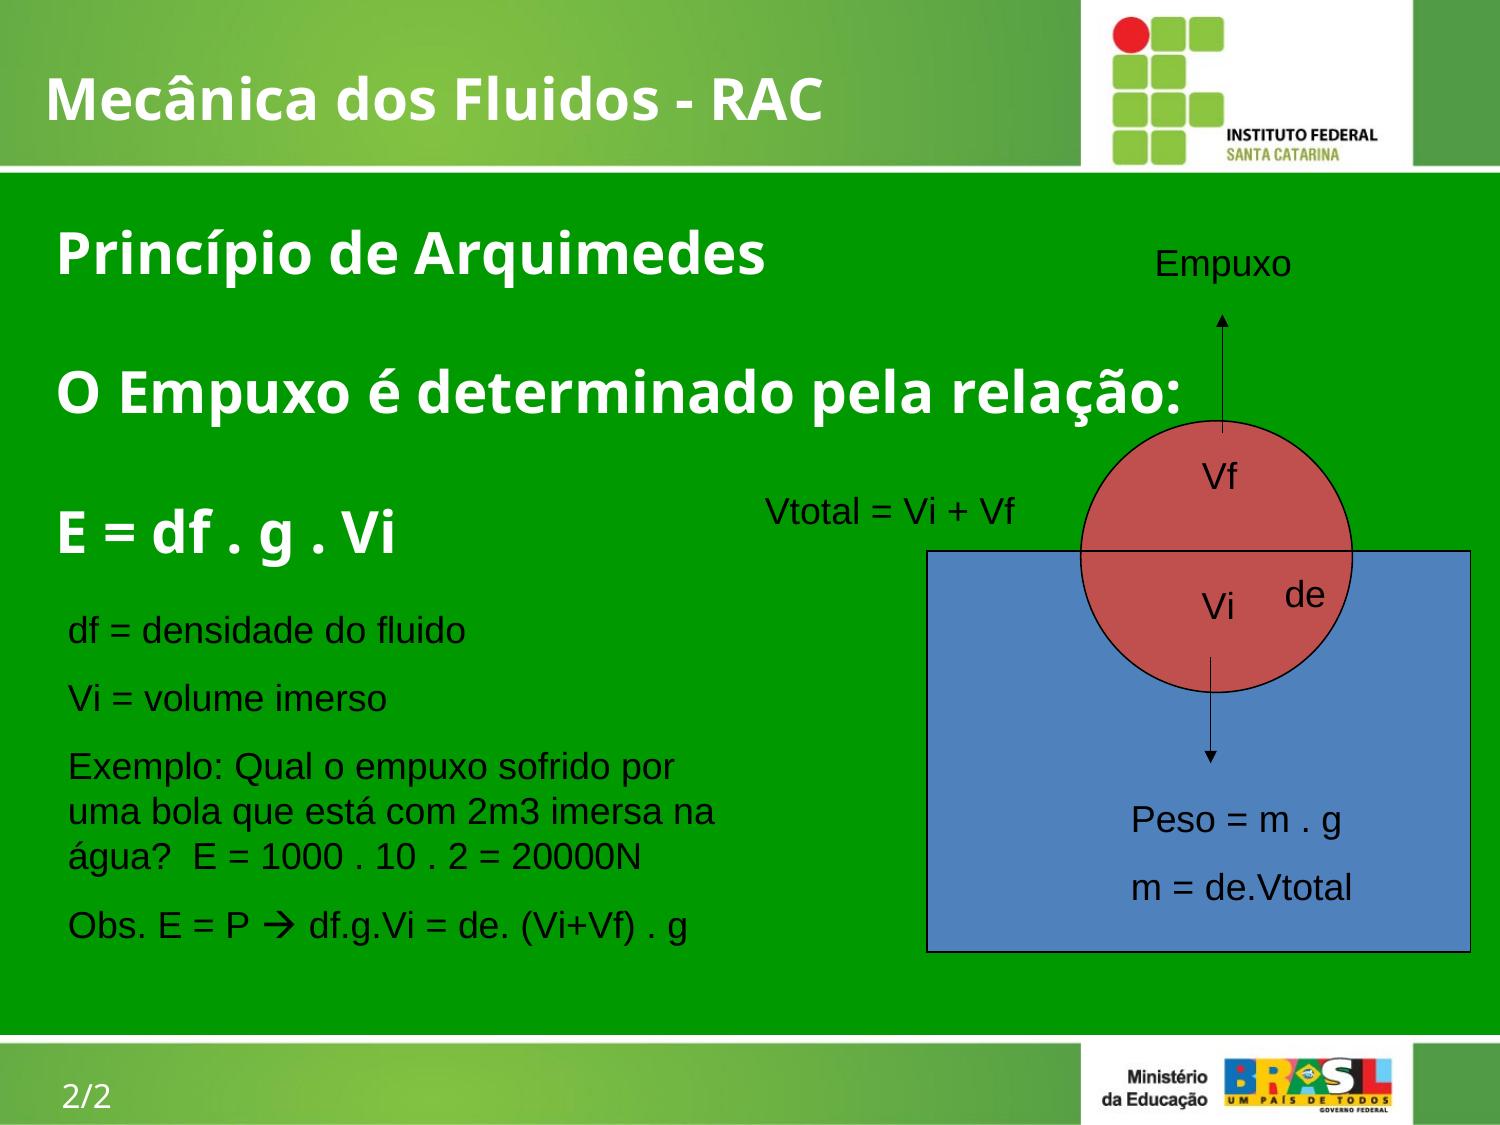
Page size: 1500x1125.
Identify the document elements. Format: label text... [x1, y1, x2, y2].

text_box Vf [1187, 444, 1282, 505]
text_box Empuxo [1139, 231, 1353, 293]
text_box Vtotal = Vi + Vf [750, 479, 1069, 541]
text_box Princípio de Arquimedes O Empuxo é determinado pela relação: E = df . g . Vi [41, 208, 1500, 574]
text_box Vi [1186, 574, 1294, 635]
picture [0, 1035, 1500, 1125]
text_box Mecânica dos Fluidos - RAC [29, 54, 928, 141]
text_box [0, 172, 1500, 1035]
text_box 2/2 [46, 1036, 151, 1123]
text_box de [1269, 562, 1400, 623]
picture [0, 0, 1500, 172]
text_box Peso = m . g m = de.Vtotal [1116, 786, 1400, 985]
text_box df = densidade do fluido Vi = volume imerso Exemplo: Qual o empuxo sofrido por uma bola que está com 2m3 imersa na água? E = 1000 . 10 . 2 = 20000N Obs. E = P  df.g.Vi = de. (Vi+Vf) . g [53, 597, 751, 954]
